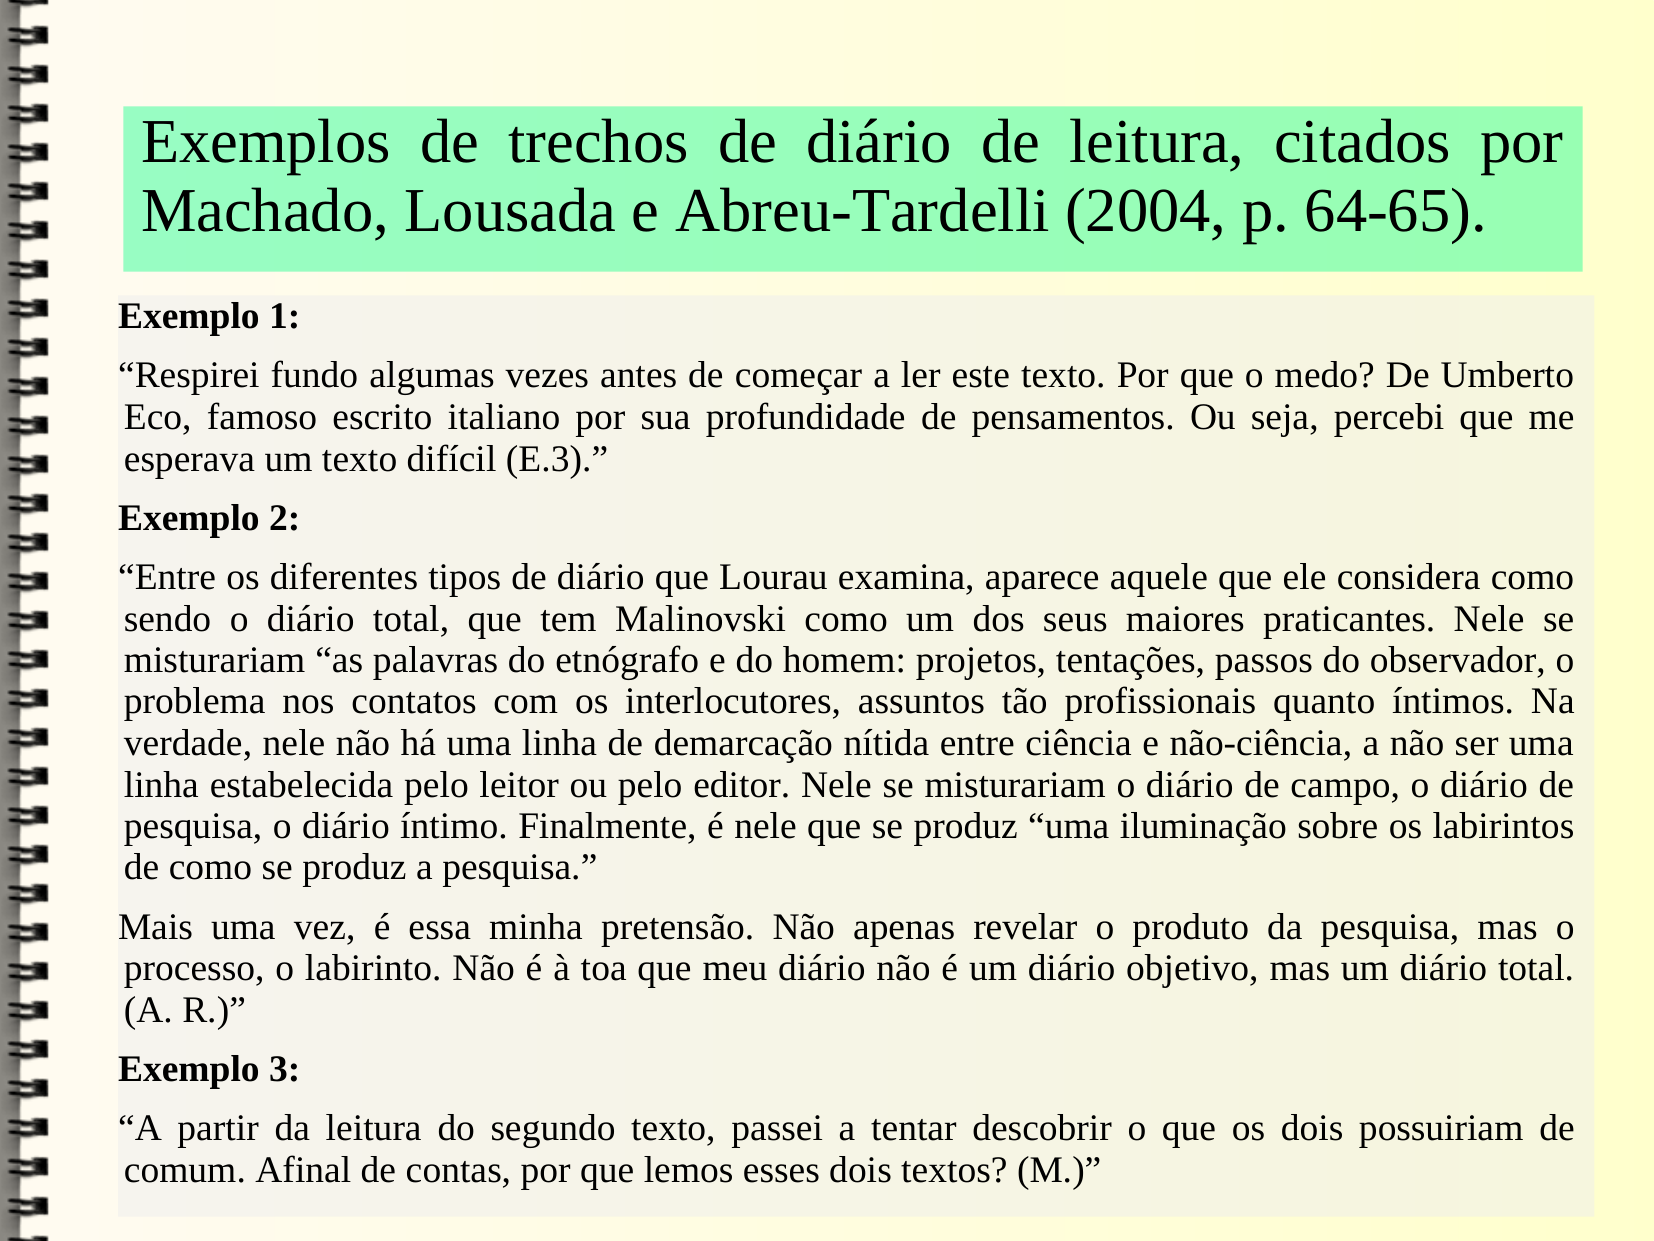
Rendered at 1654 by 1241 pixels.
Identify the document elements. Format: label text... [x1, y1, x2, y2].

picture [0, 0, 1654, 1241]
list Exemplos de trechos de diário de leitura, citados por Machado, Lousada e Abreu-Tardelli (2004, p. 64-65). [123, 106, 1583, 272]
list Exemplo 1: “Respirei fundo algumas vezes antes de começar a ler este texto. Por que o medo? De Umberto Eco, famoso escrito italiano por sua profundidade de pensamentos. Ou seja, percebi que me esperava um texto difícil (E.3).” Exemplo 2: “Entre os diferentes tipos de diário que Lourau examina, aparece aquele que ele considera como sendo o diário total, que tem Malinovski como um dos seus maiores praticantes. Nele se misturariam “as palavras do etnógrafo e do homem: projetos, tentações, passos do observador, o problema nos contatos com os interlocutores, assuntos tão profissionais quanto íntimos. Na verdade, nele não há uma linha de demarcação nítida entre ciência e não-ciência, a não ser uma linha estabelecida pelo leitor ou pelo editor. Nele se misturariam o diário de campo, o diário de pesquisa, o diário íntimo. Finalmente, é nele que se produz “uma iluminação sobre os labirintos de como se produz a pesquisa.” Mais uma vez, é essa minha pretensão. Não apenas revelar o produto da pesquisa, mas o processo, o labirinto. Não é à toa que meu diário não é um diário objetivo, mas um diário total. (A. R.)” Exemplo 3: “A partir da leitura do segundo texto, passei a tentar descobrir o que os dois possuiriam de comum. Afinal de contas, por que lemos esses dois textos? (M.)” [118, 295, 1595, 1217]
